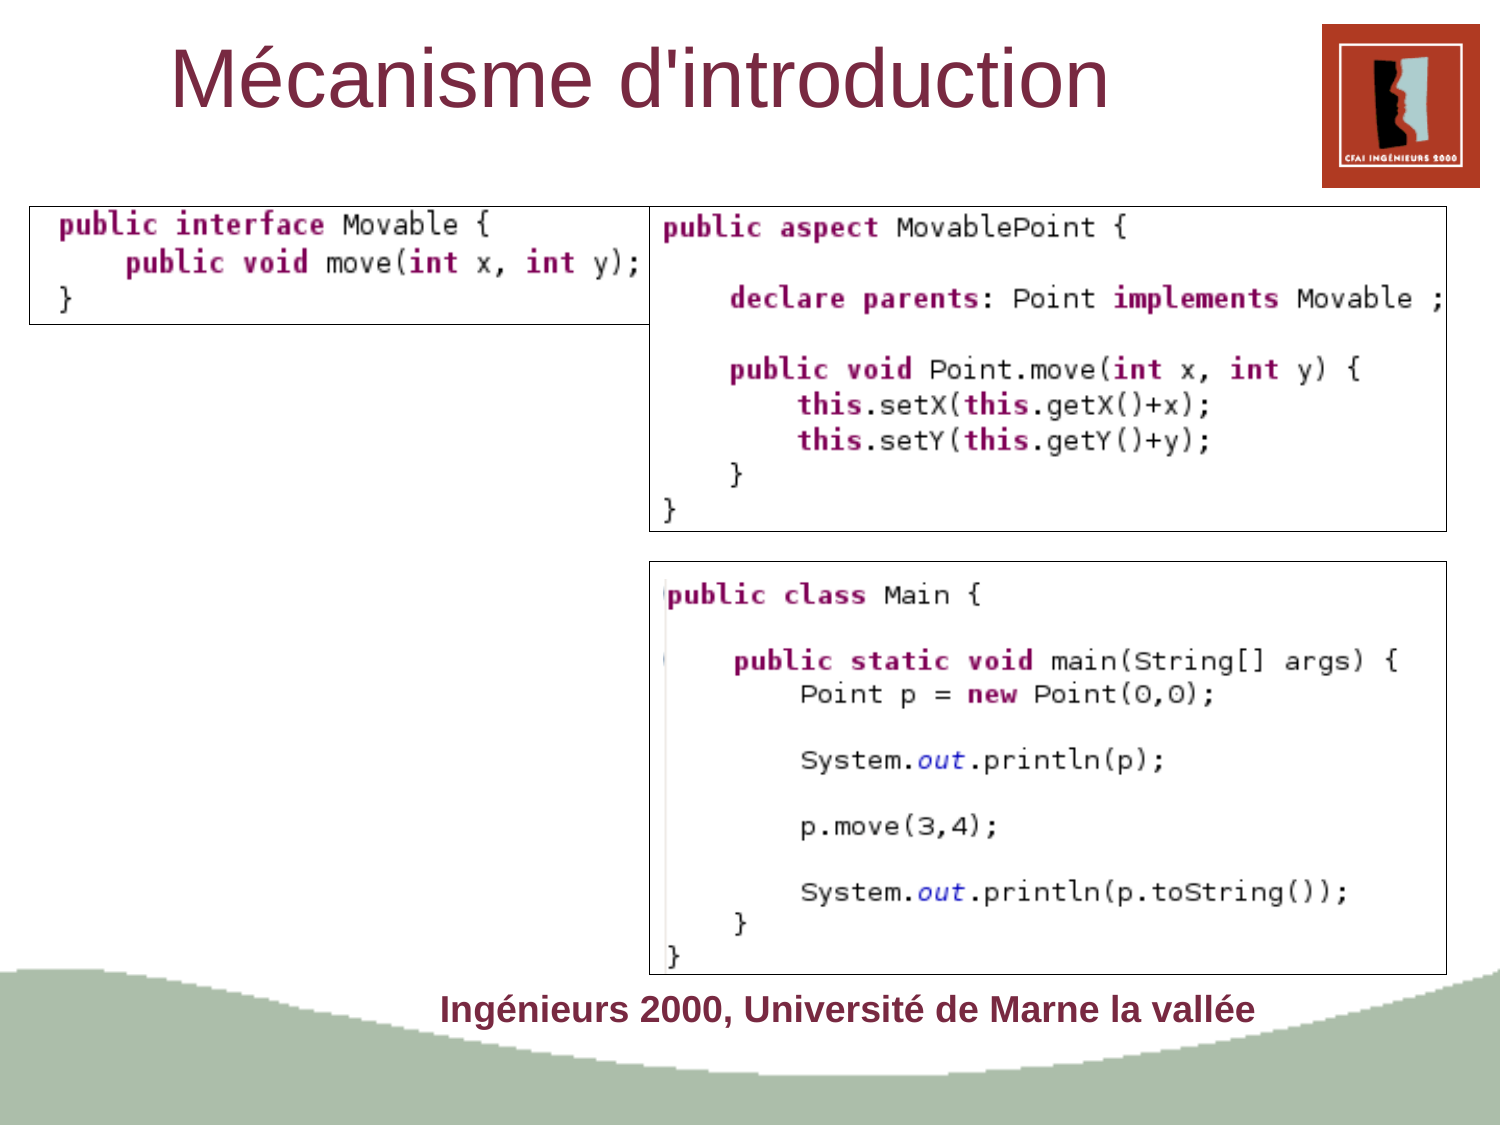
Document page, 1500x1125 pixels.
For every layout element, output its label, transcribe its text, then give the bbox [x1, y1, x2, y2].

picture [0, 887, 1500, 1125]
picture [59, 207, 645, 324]
picture [663, 208, 1446, 531]
picture [1322, 24, 1480, 188]
picture [650, 579, 1446, 974]
title Mécanisme d'introduction [0, 0, 1281, 178]
